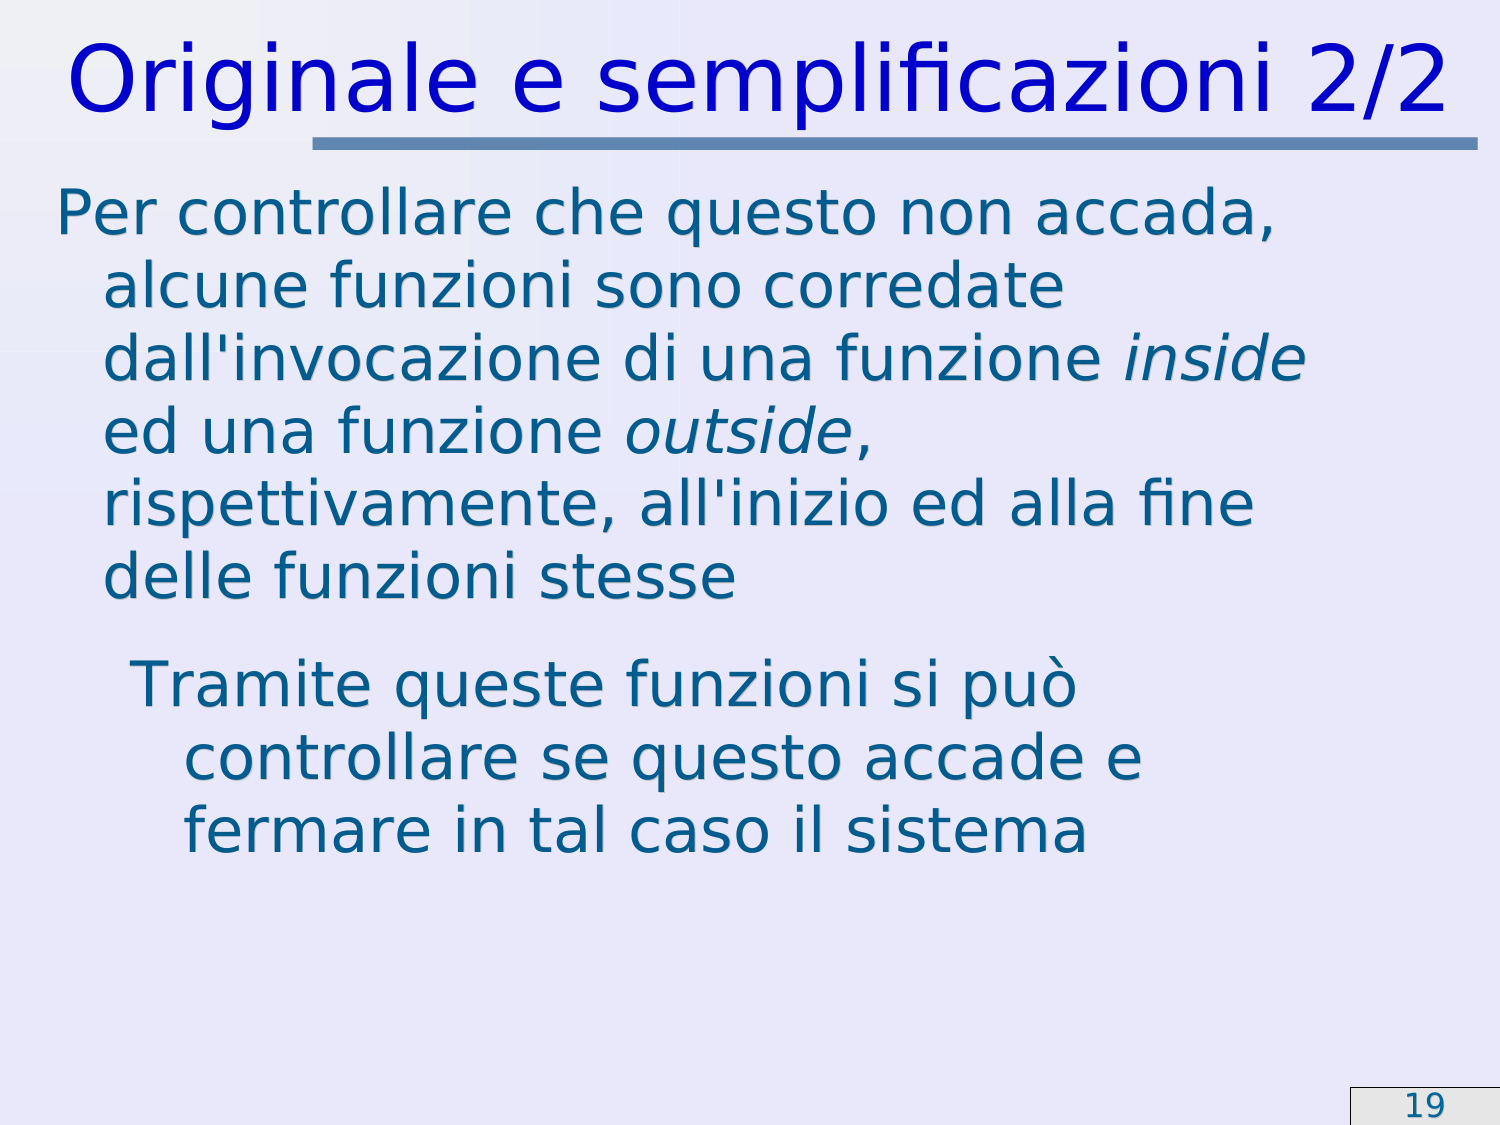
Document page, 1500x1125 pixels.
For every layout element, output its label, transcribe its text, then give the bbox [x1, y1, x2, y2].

title Originale e semplificazioni 2/2 [18, 0, 1470, 141]
text_box [312, 137, 1478, 150]
text_box Per controllare che questo non accada, alcune funzioni sono corredate dall'invocazione di una funzione inside ed una funzione outside, rispettivamente, all'inizio ed alla fine delle funzioni stesse Tramite queste funzioni si può controllare se questo accade e fermare in tal caso il sistema [55, 176, 1406, 868]
